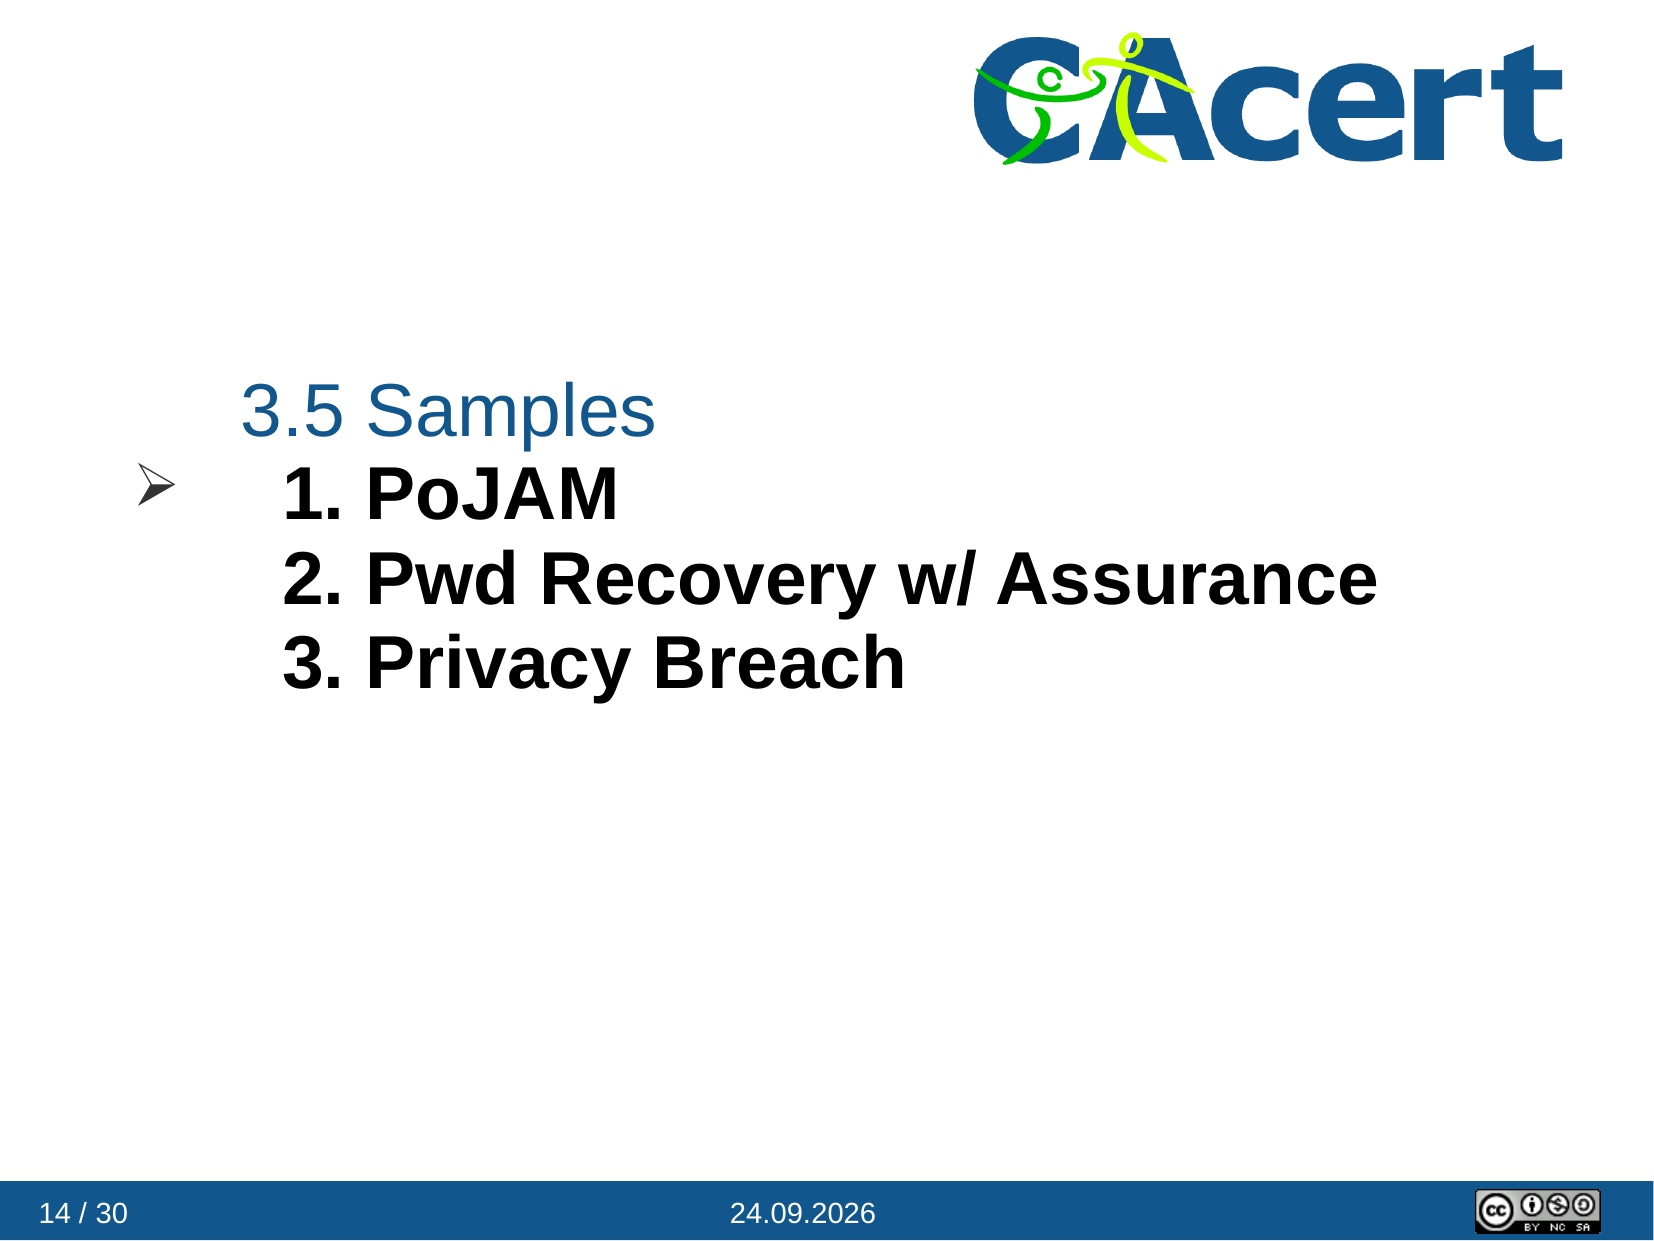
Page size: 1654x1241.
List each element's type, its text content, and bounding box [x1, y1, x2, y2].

picture [1475, 1189, 1601, 1234]
text_box [118, 265, 237, 596]
picture [972, 30, 1564, 166]
title 3.5 Samples 1. PoJAM 2. Pwd Recovery w/ Assurance 3. Privacy Breach [240, 265, 1564, 975]
